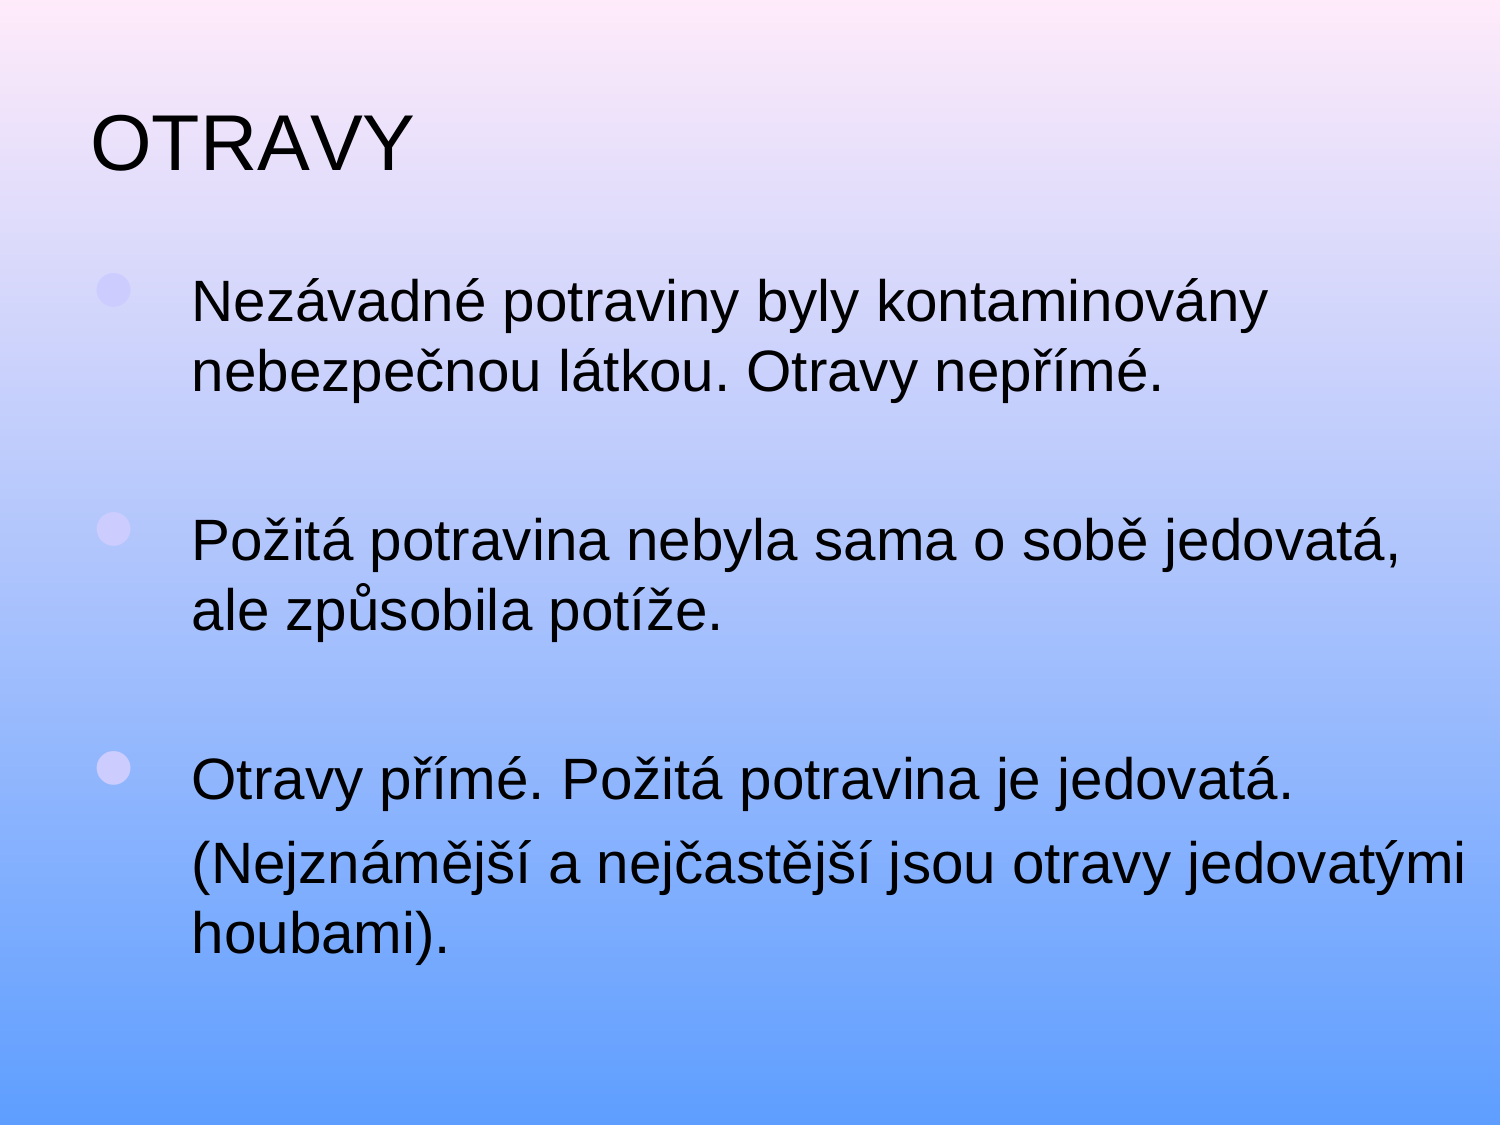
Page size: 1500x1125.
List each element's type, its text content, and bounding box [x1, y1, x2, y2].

list Nezávadné potraviny byly kontaminovány nebezpečnou látkou. Otravy nepřímé. Požitá potravina nebyla sama o sobě jedovatá, ale způsobila potíže. Otravy přímé. Požitá potravina je jedovatá. (Nejznámější a nejčastější jsou otravy jedovatými houbami). [76, 255, 1500, 1052]
title OTRAVY [75, 45, 1426, 233]
